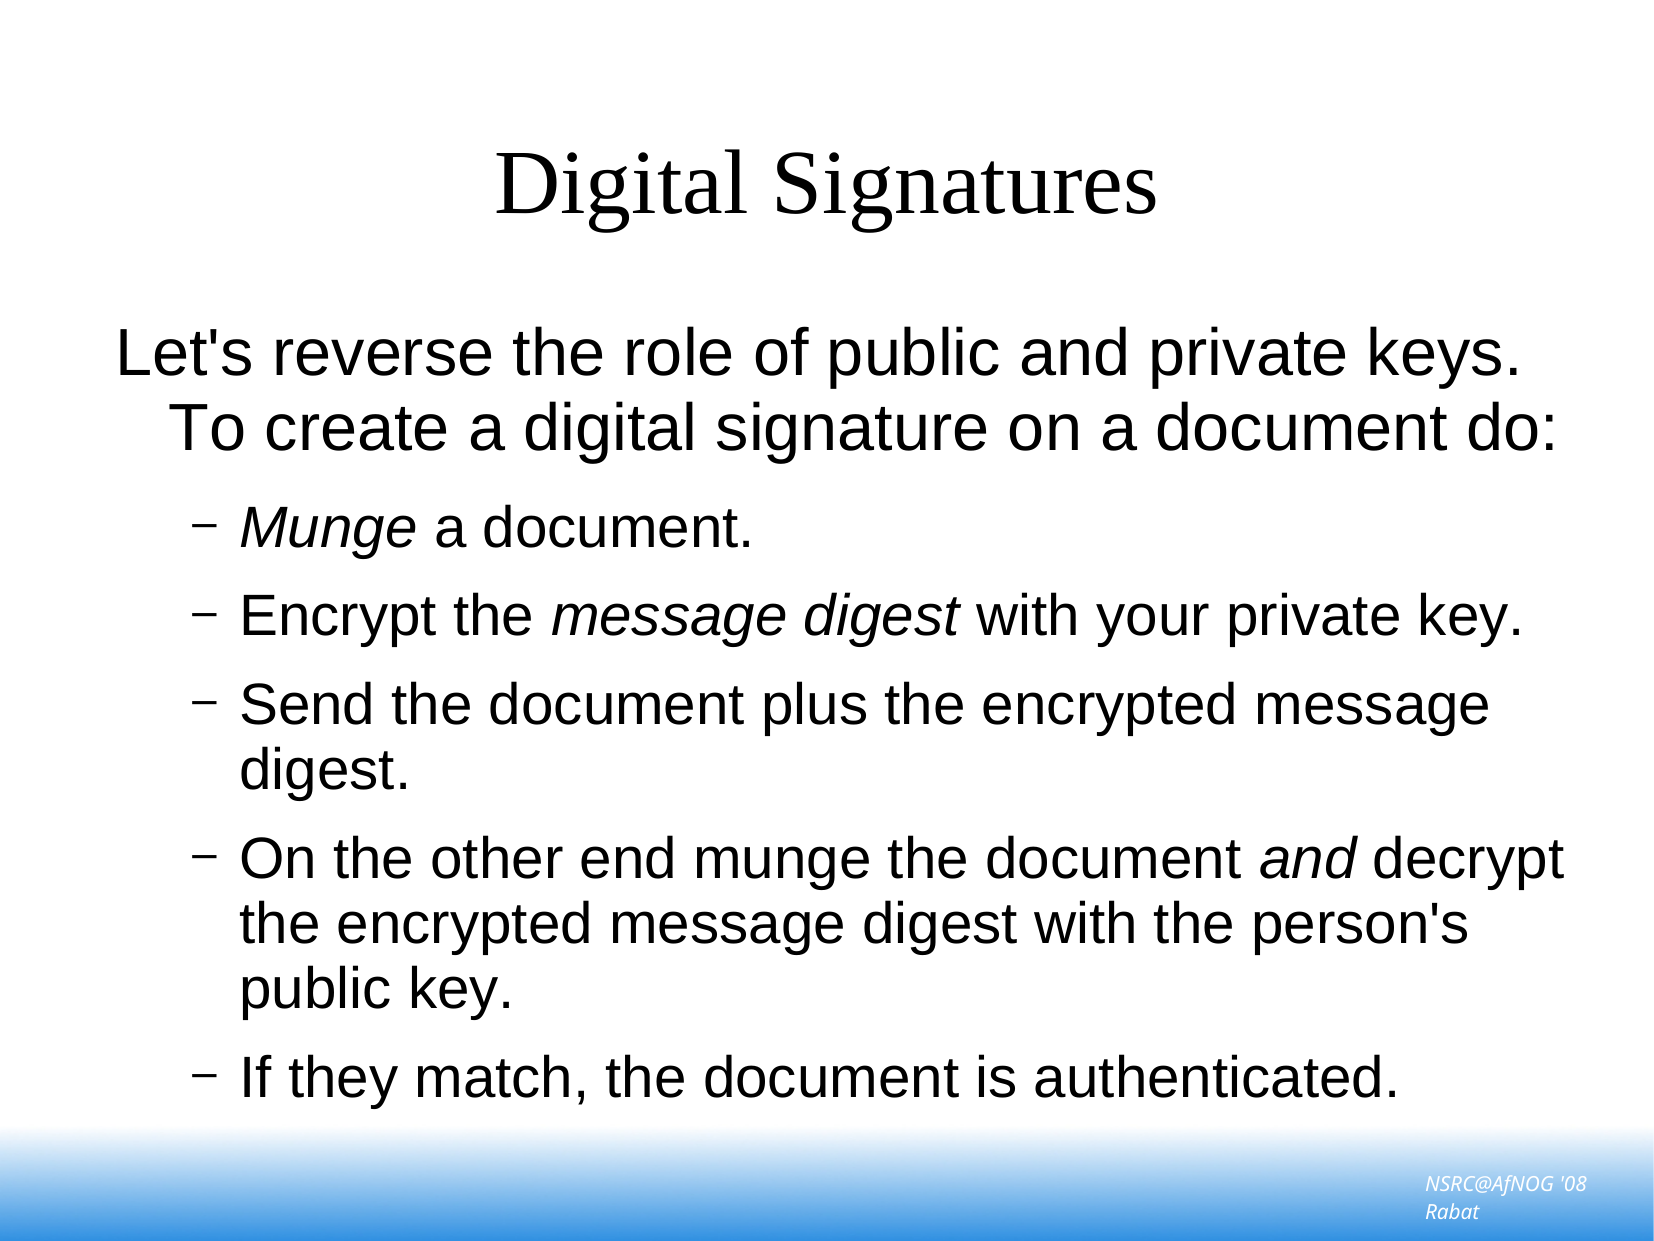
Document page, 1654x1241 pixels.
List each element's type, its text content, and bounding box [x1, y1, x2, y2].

list Let's reverse the role of public and private keys. To create a digital signature on a document do: Munge a document. Encrypt the message digest with your private key. Send the document plus the encrypted message digest. On the other end munge the document and decrypt the encrypted message digest with the person's public key. If they match, the document is authenticated. [97, 315, 1589, 1110]
picture [0, 1124, 1654, 1241]
title Digital Signatures [121, 79, 1534, 287]
